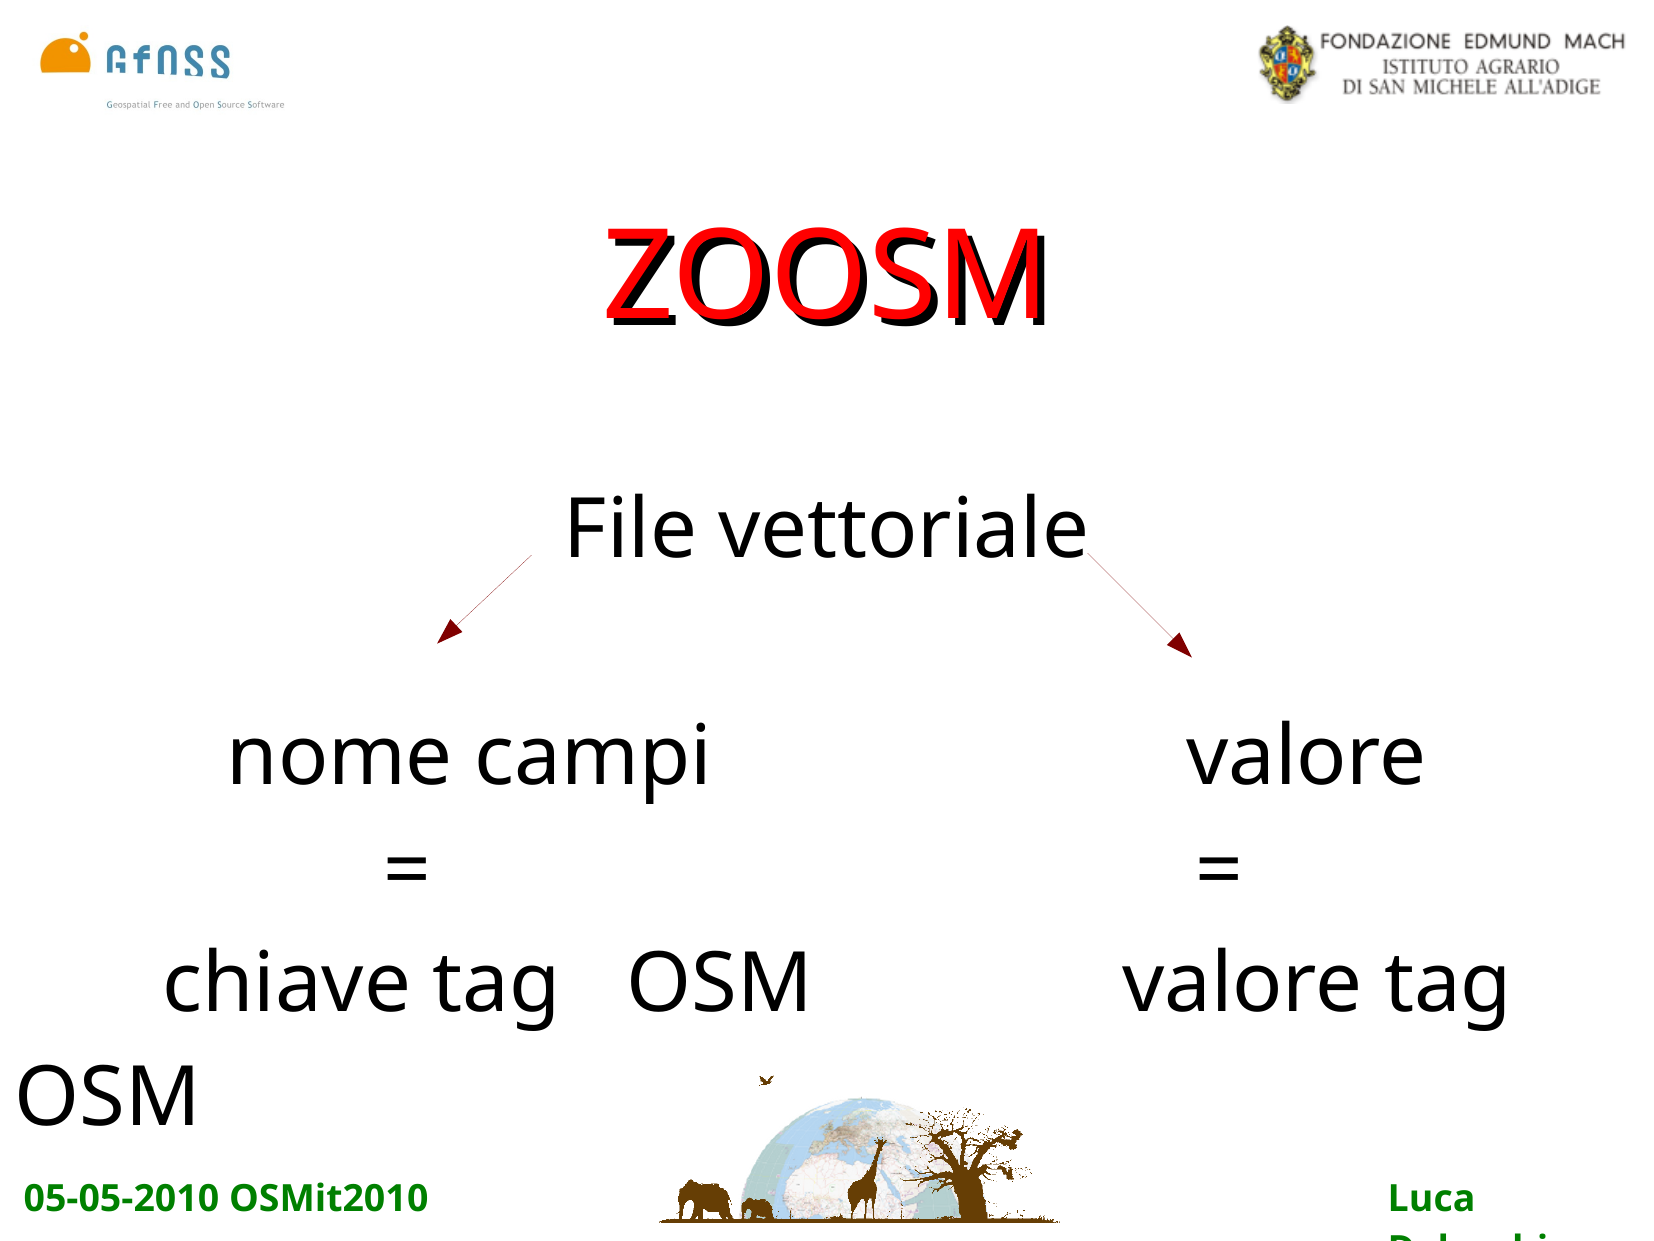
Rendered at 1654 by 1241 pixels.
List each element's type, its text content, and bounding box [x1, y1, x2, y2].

picture [29, 25, 296, 119]
picture [655, 1057, 1069, 1223]
picture [1257, 25, 1627, 104]
text_box ZOOSM File vettoriale nome campi valore = = chiave tag OSM valore tag OSM [0, 177, 1654, 942]
